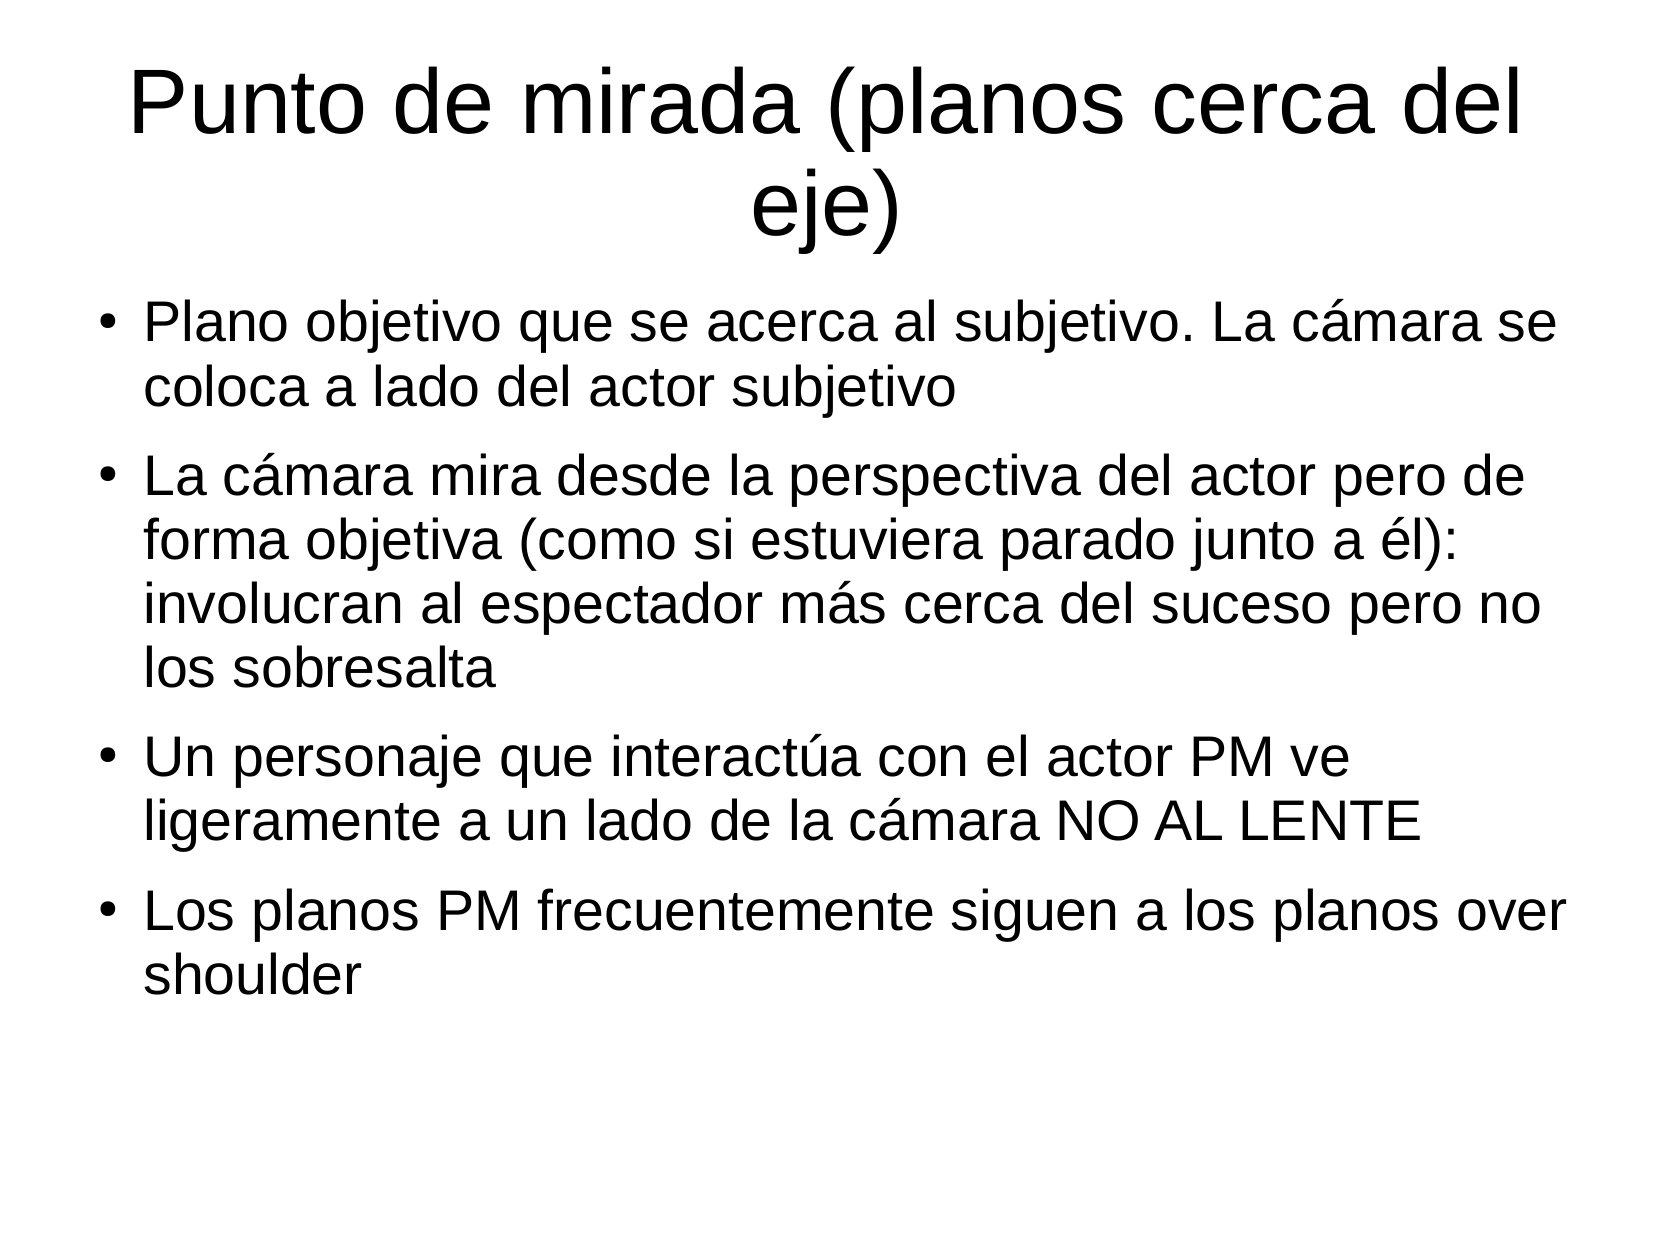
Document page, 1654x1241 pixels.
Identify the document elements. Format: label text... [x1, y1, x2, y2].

list Plano objetivo que se acerca al subjetivo. La cámara se coloca a lado del actor subjetivo La cámara mira desde la perspectiva del actor pero de forma objetiva (como si estuviera parado junto a él): involucran al espectador más cerca del suceso pero no los sobresalta Un personaje que interactúa con el actor PM ve ligeramente a un lado de la cámara NO AL LENTE Los planos PM frecuentemente siguen a los planos over shoulder [82, 290, 1571, 1010]
title Punto de mirada (planos cerca del eje) [82, 49, 1571, 257]
